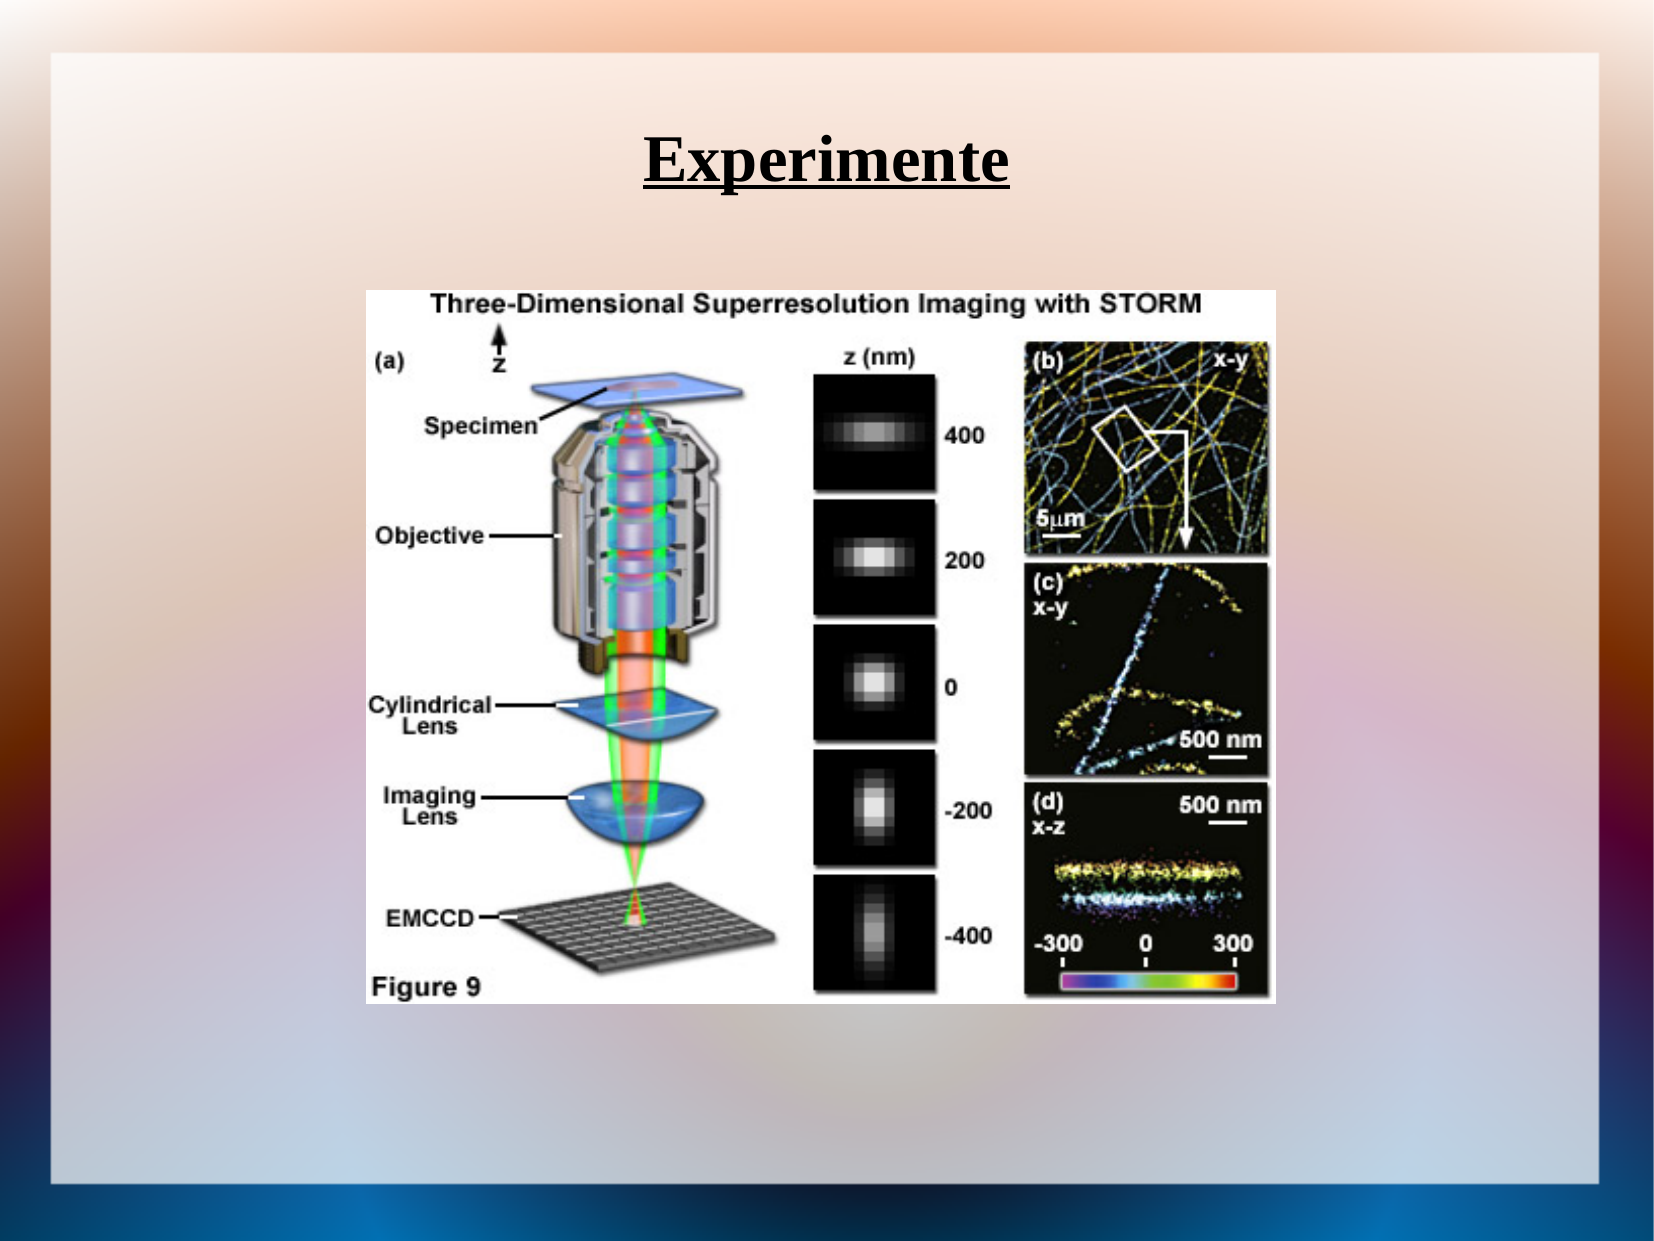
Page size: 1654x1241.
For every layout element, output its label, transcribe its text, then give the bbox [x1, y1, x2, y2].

title Experimente [82, 55, 1571, 263]
picture [0, 0, 1654, 1241]
